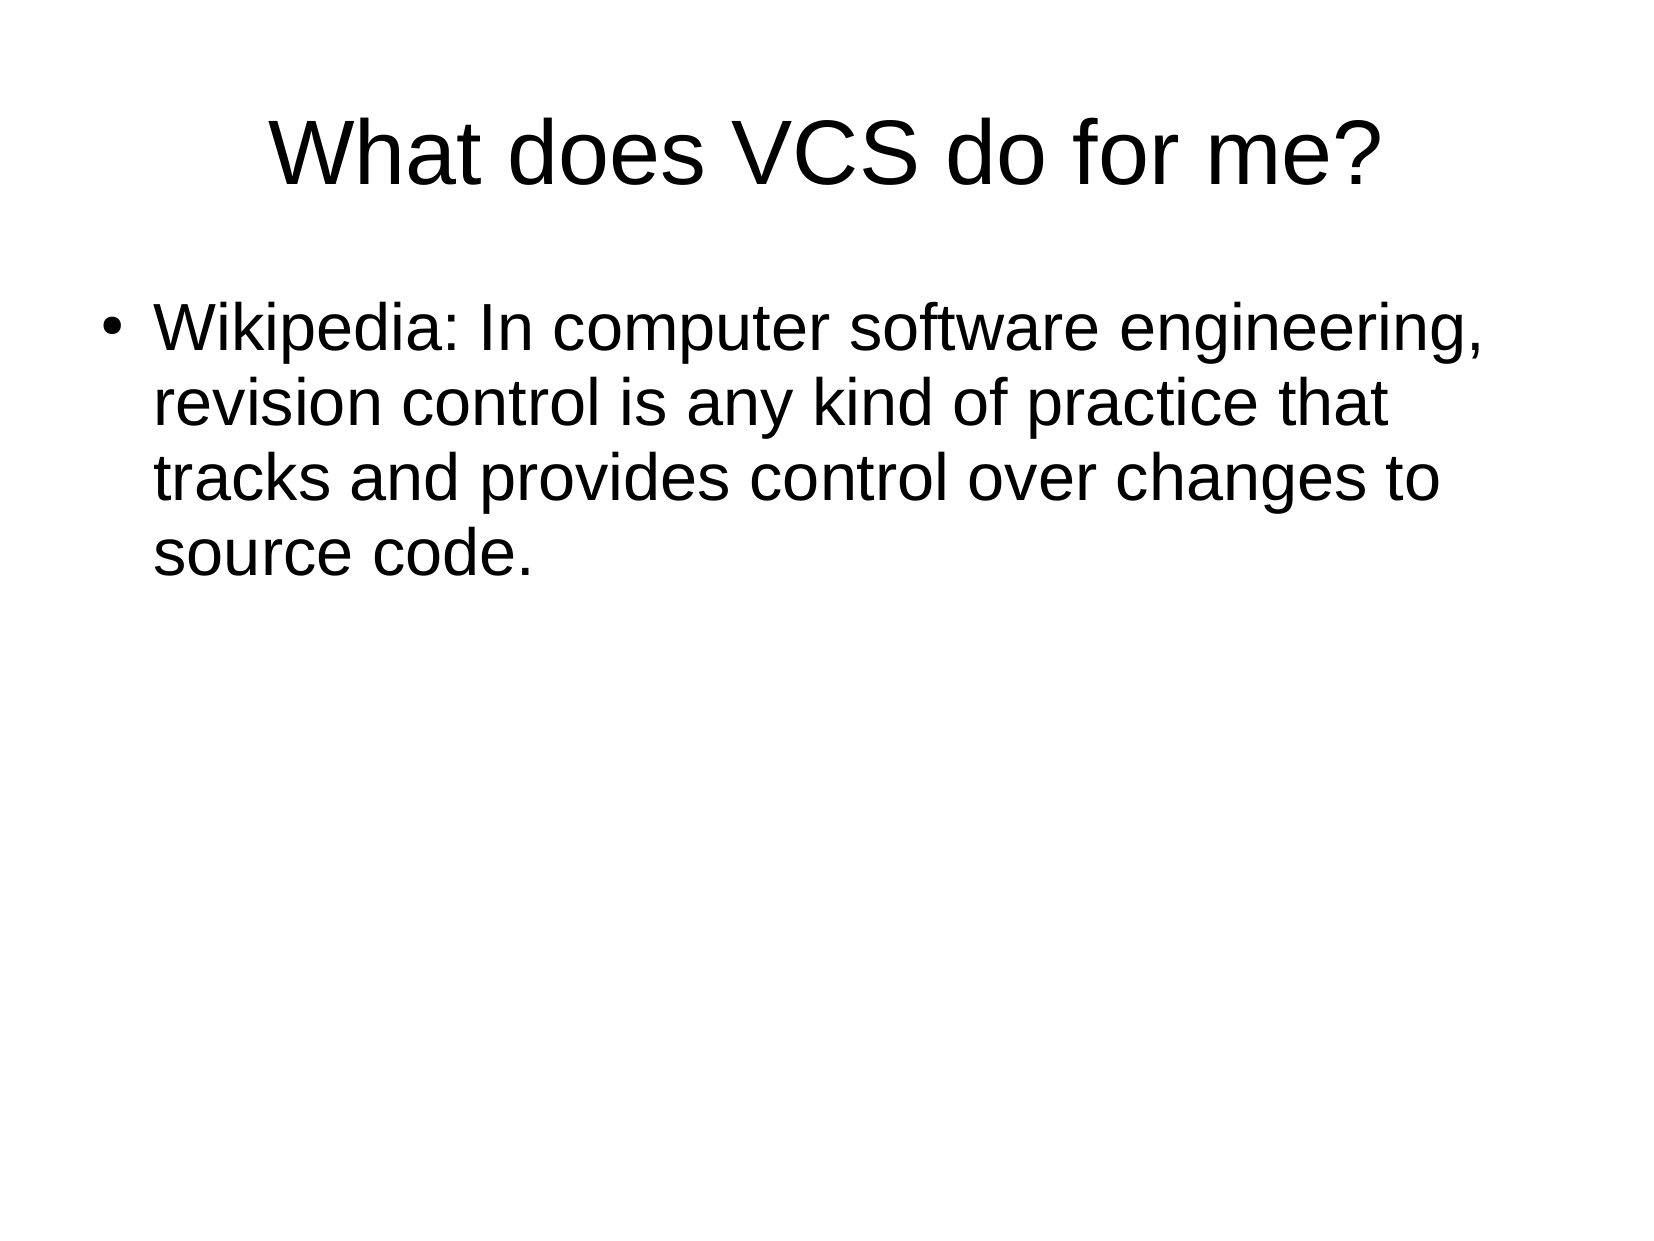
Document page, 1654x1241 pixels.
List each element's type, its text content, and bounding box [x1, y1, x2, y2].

list Wikipedia: In computer software engineering, revision control is any kind of practice that tracks and provides control over changes to source code. [82, 290, 1571, 1010]
title What does VCS do for me? [82, 49, 1571, 257]
